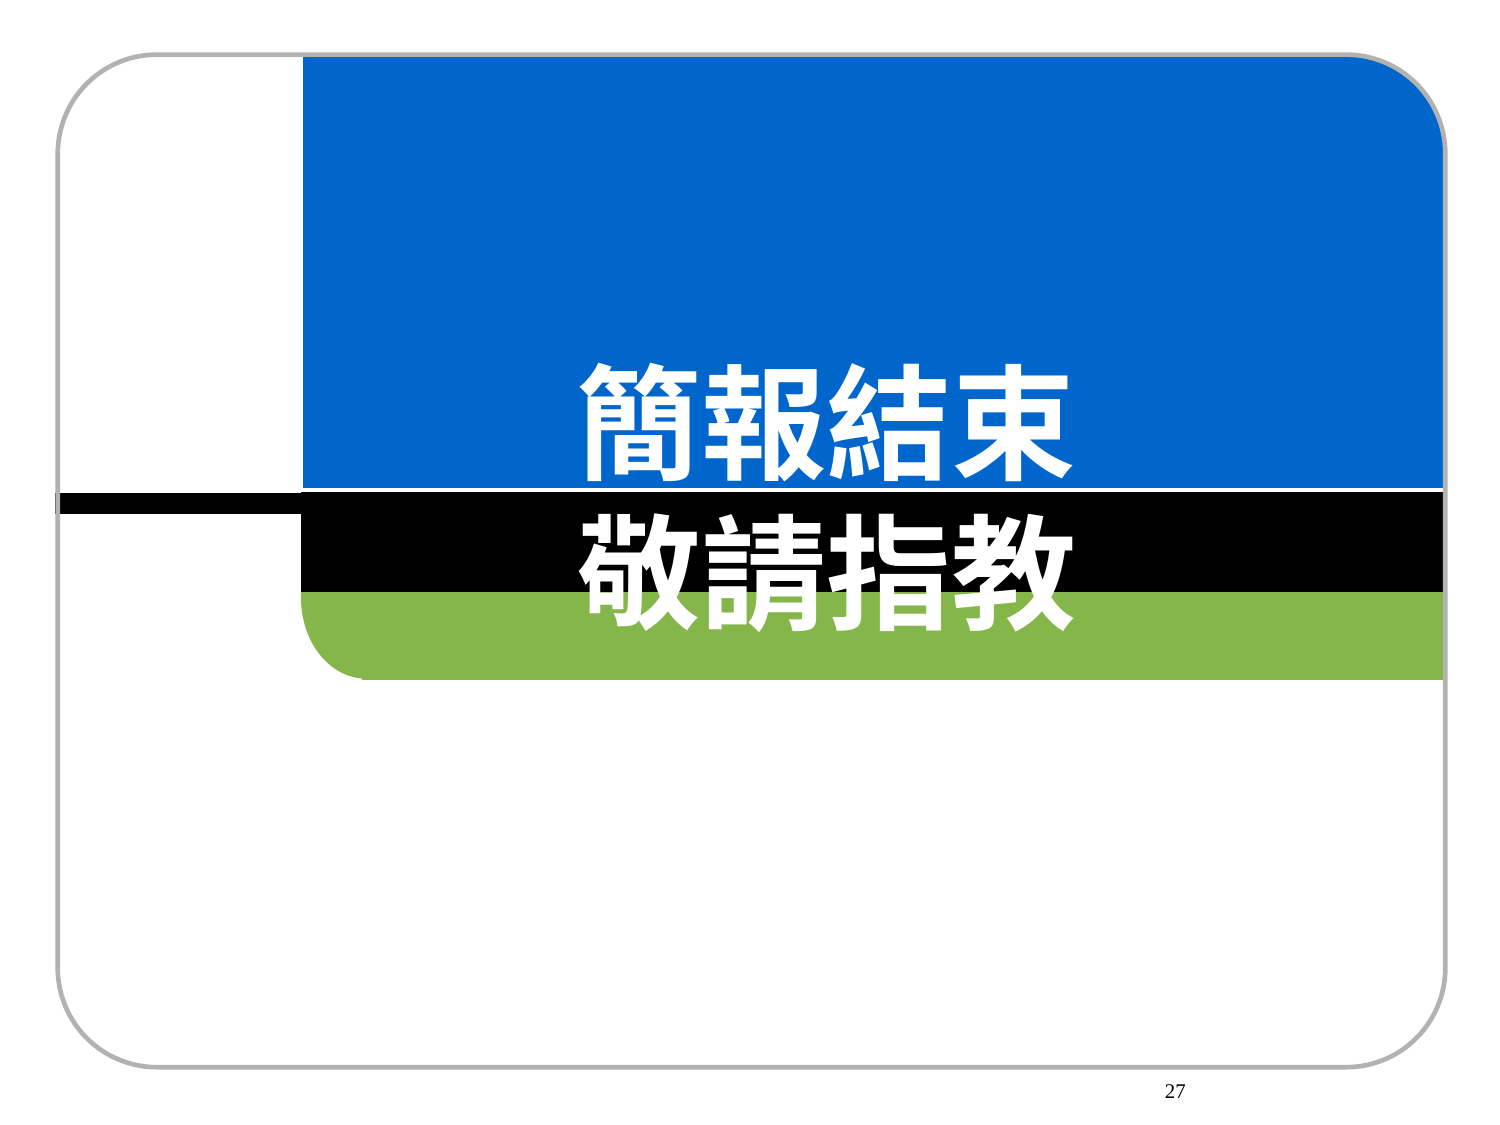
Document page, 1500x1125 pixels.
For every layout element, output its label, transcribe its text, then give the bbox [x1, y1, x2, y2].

text_box [1149, 1070, 1500, 1125]
text_box 簡報結束 敬請指教 [560, 338, 1223, 657]
